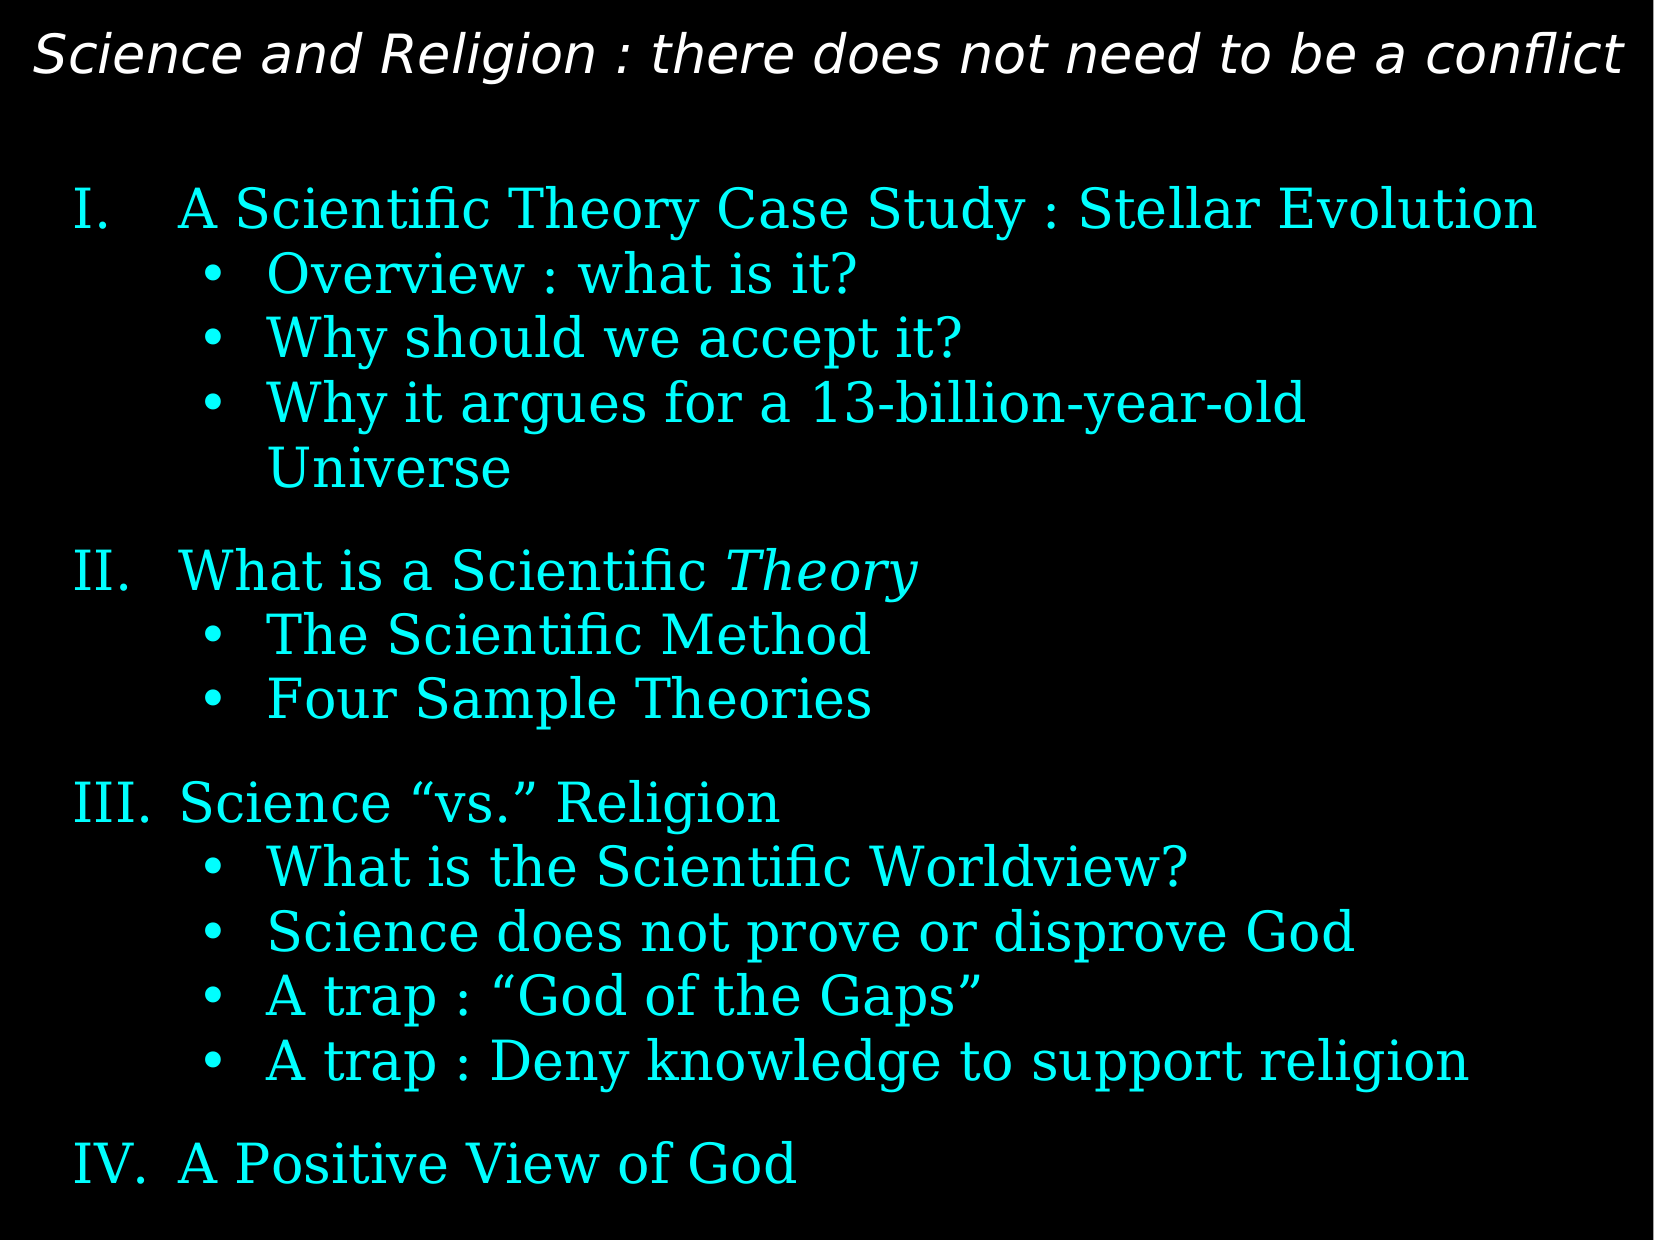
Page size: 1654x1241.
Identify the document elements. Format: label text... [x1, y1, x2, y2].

chart [69, 138, 1556, 1218]
text_box Science and Religion : there does not need to be a conflict [18, 15, 1641, 94]
